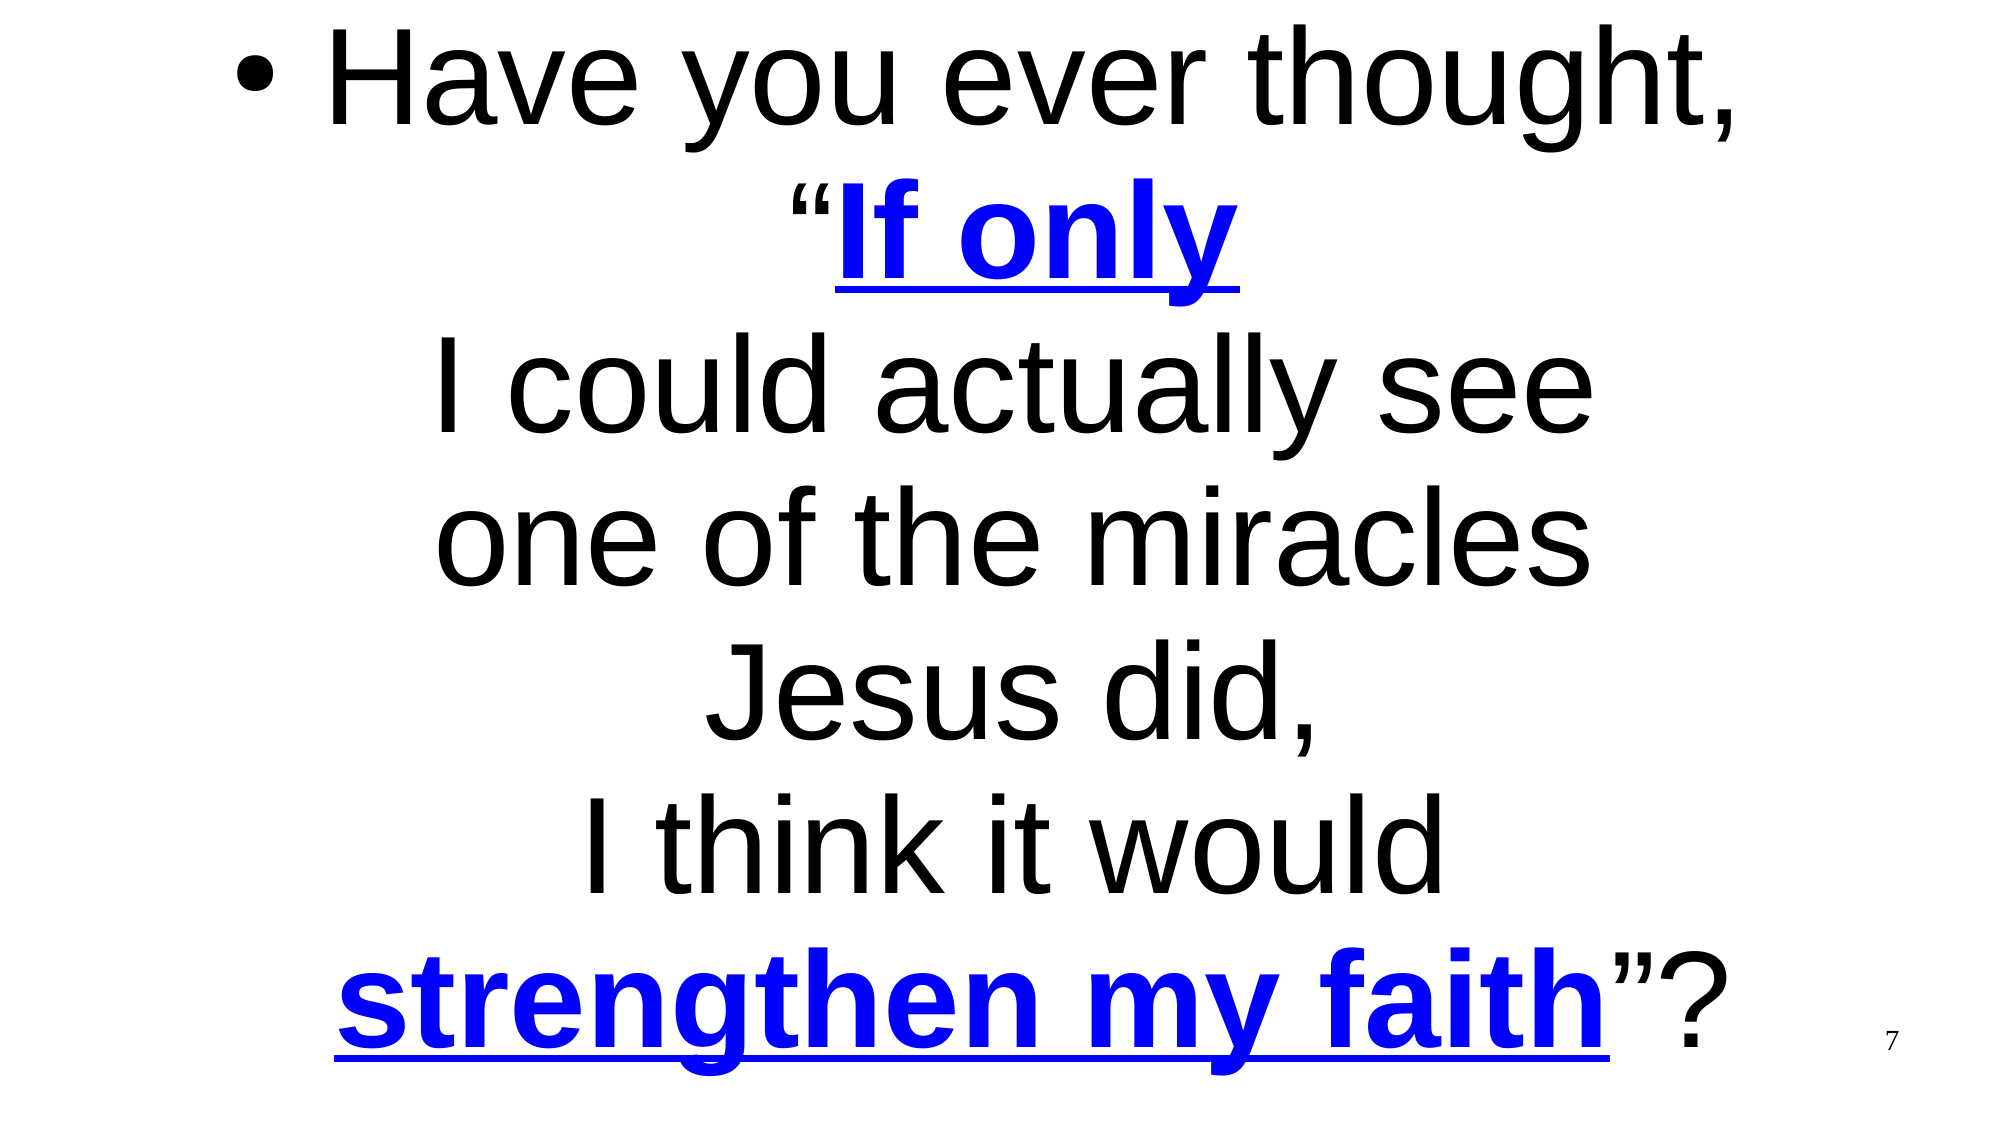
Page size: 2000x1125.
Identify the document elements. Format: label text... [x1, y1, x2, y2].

list Have you ever thought, “If only I could actually see one of the miracles Jesus did, I think it would strengthen my faith”? [0, 0, 1996, 1123]
